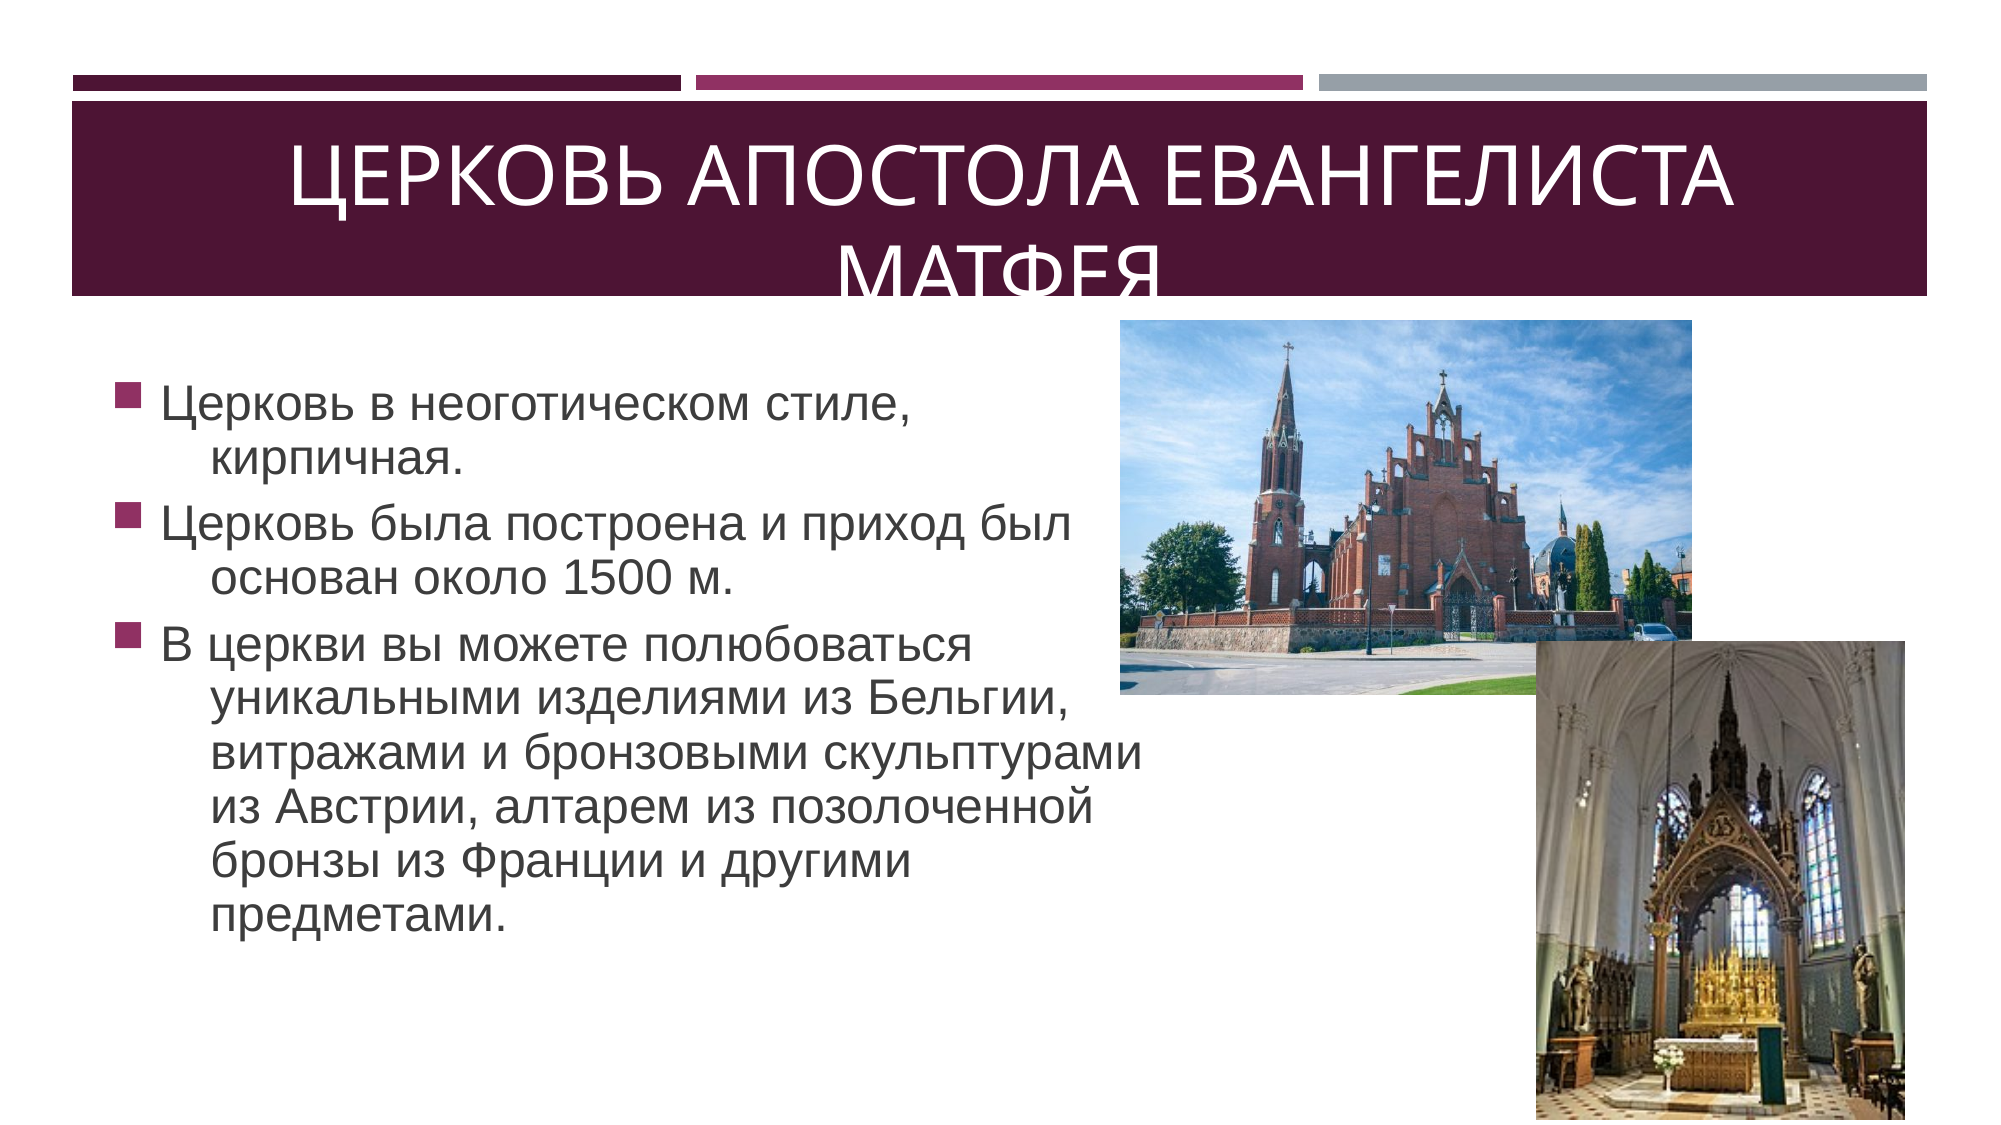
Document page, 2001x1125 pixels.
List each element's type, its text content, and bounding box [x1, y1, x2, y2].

list Церковь в неоготическом стиле, кирпичная. Церковь была построена и приход был основан около 1500 м. В церкви вы можете полюбоваться уникальными изделиями из Бельгии, витражами и бронзовыми скульптурами из Австрии, алтарем из позолоченной бронзы из Франции и другими предметами. [95, 357, 1181, 962]
title Церковь апостола евангелиста Матфея [95, 115, 1905, 305]
picture [1120, 320, 1905, 1120]
